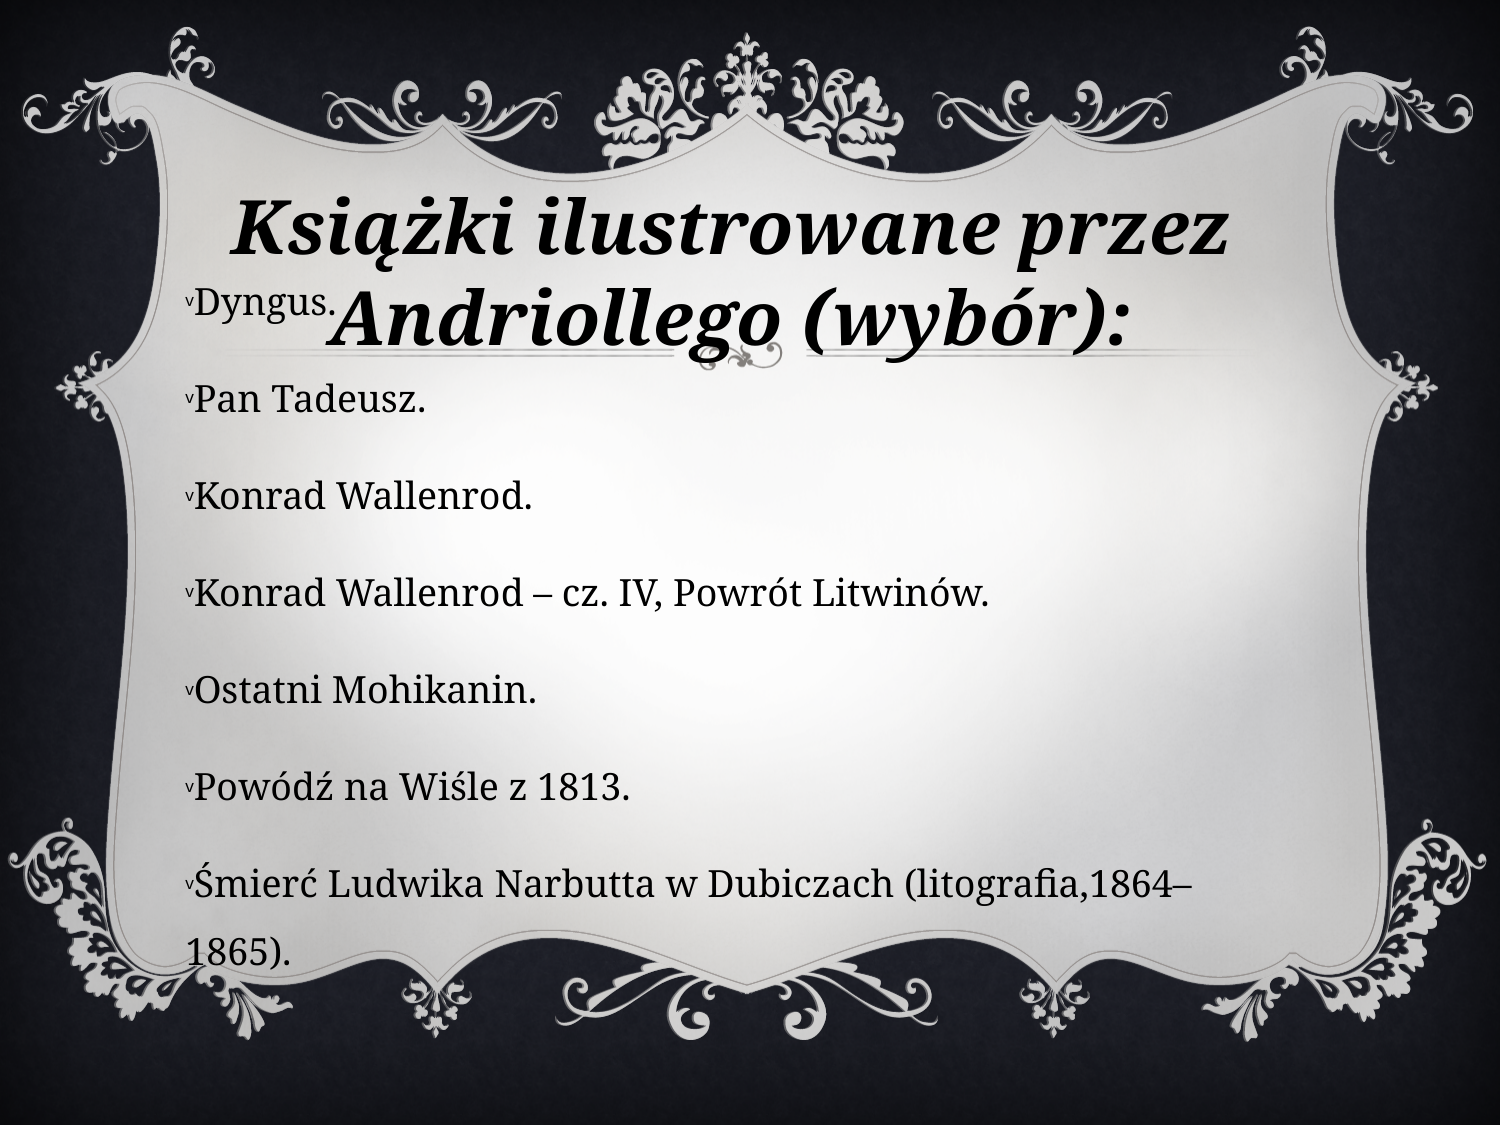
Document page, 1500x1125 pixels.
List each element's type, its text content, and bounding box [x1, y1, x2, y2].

picture [0, 0, 1500, 1125]
title Książki ilustrowane przez Andriollego (wybór): [170, 172, 1293, 439]
list Dyngus. Pan Tadeusz. Konrad Wallenrod. Konrad Wallenrod – cz. IV, Powrót Litwinów. Ostatni Mohikanin. Powódź na Wiśle z 1813. Śmierć Ludwika Narbutta w Dubiczach (litografia,1864–1865). [170, 248, 1221, 748]
